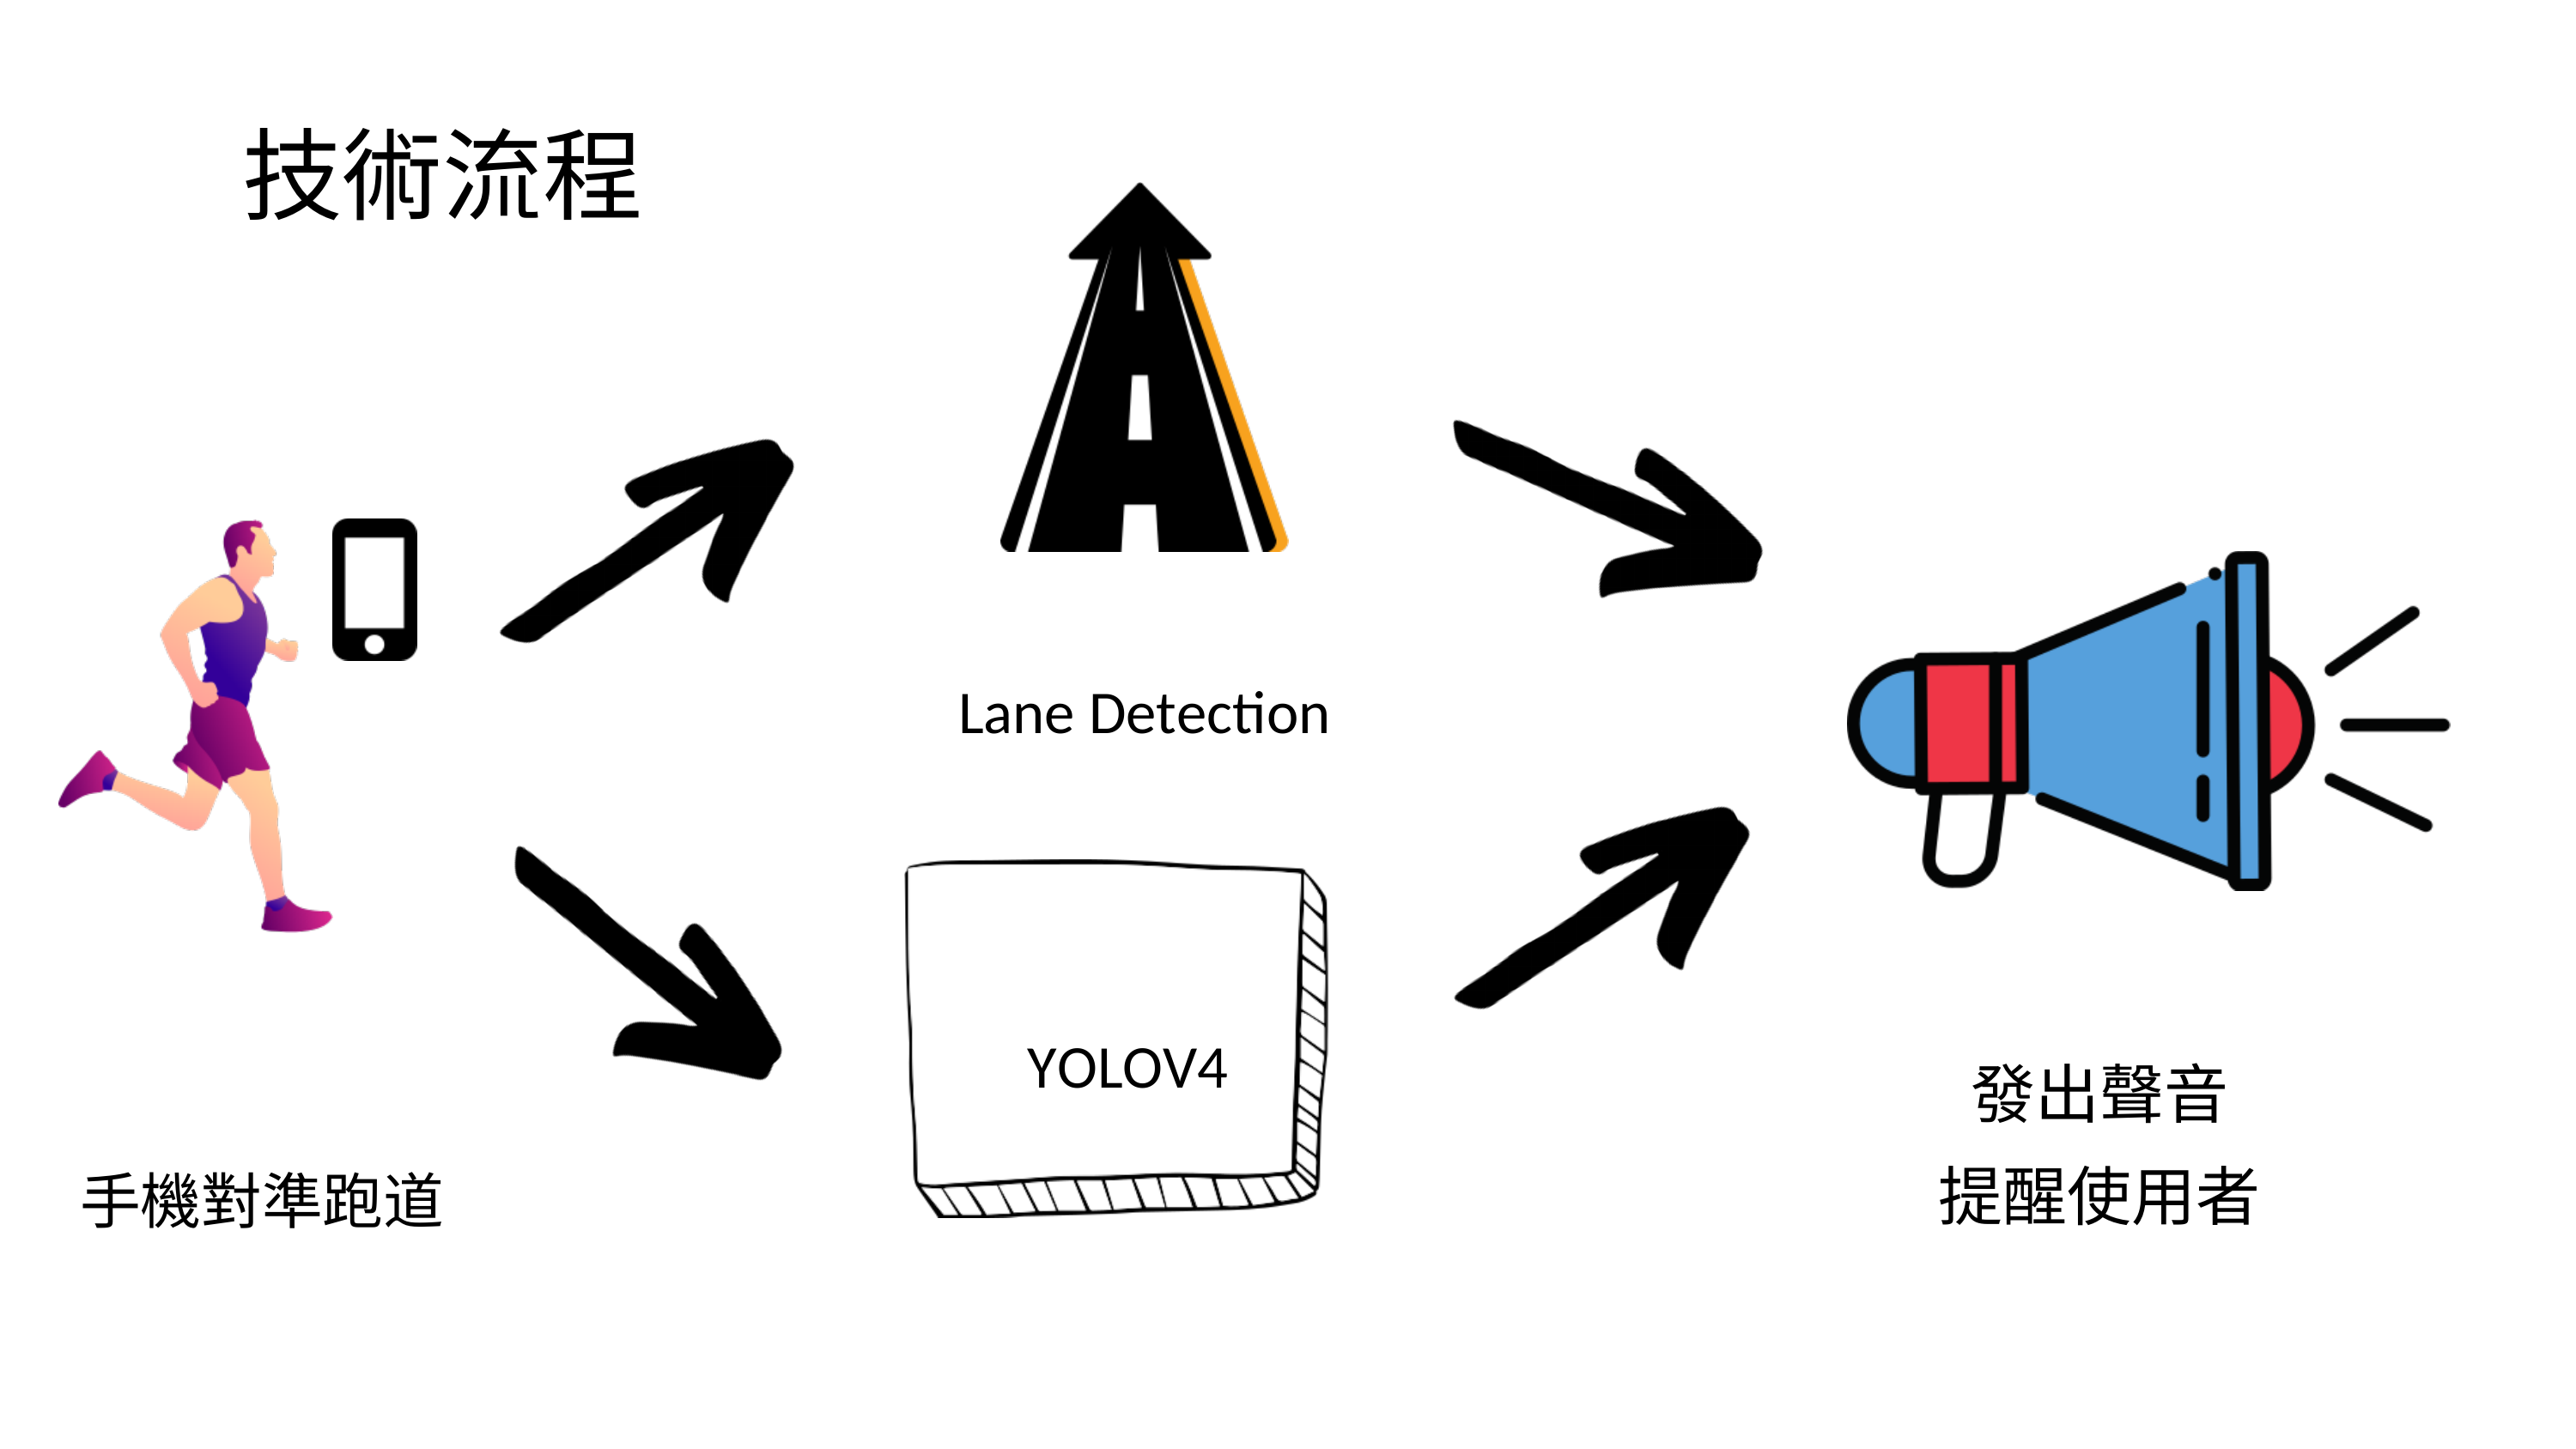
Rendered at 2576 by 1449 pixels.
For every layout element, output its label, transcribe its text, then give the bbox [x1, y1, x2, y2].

picture [1371, 724, 1829, 1112]
picture [904, 859, 1328, 1218]
picture [416, 745, 860, 1179]
text_box YOLOV4 [1013, 997, 1242, 1080]
picture [1000, 182, 1289, 552]
text_box 技術流程 [38, 64, 848, 234]
text_box 手機對準跑道 [38, 1133, 487, 1215]
picture [58, 356, 874, 933]
text_box Lane Detection [941, 643, 1348, 725]
text_box 發出聲音 提醒使用者 [1798, 1029, 2401, 1198]
picture [1847, 551, 2451, 891]
picture [1371, 311, 1829, 690]
